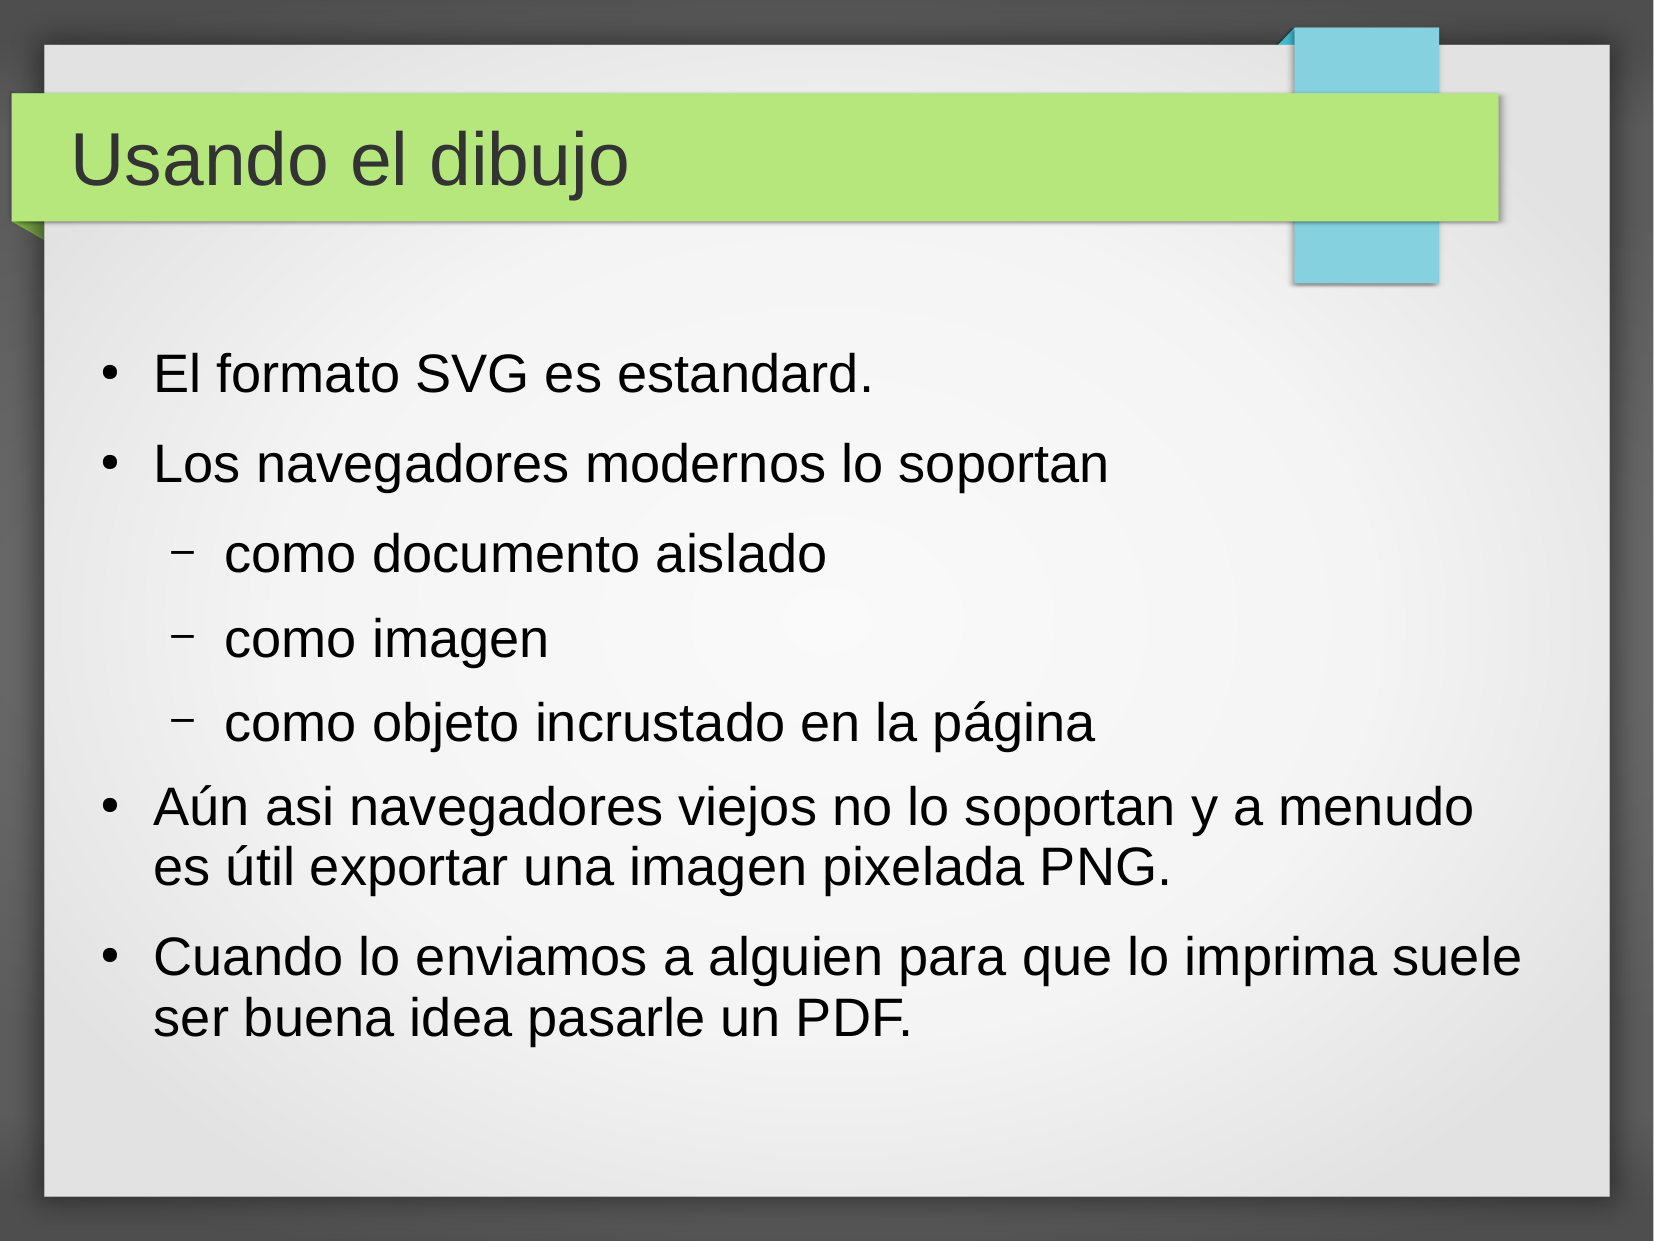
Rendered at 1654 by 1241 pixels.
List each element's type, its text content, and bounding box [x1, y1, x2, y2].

list El formato SVG es estandard. Los navegadores modernos lo soportan como documento aislado como imagen como objeto incrustado en la página Aún asi navegadores viejos no lo soportan y a menudo es útil exportar una imagen pixelada PNG. Cuando lo enviamos a alguien para que lo imprima suele ser buena idea pasarle un PDF. [82, 343, 1538, 1063]
picture [0, 0, 1654, 1241]
title Usando el dibujo [70, 106, 1229, 213]
